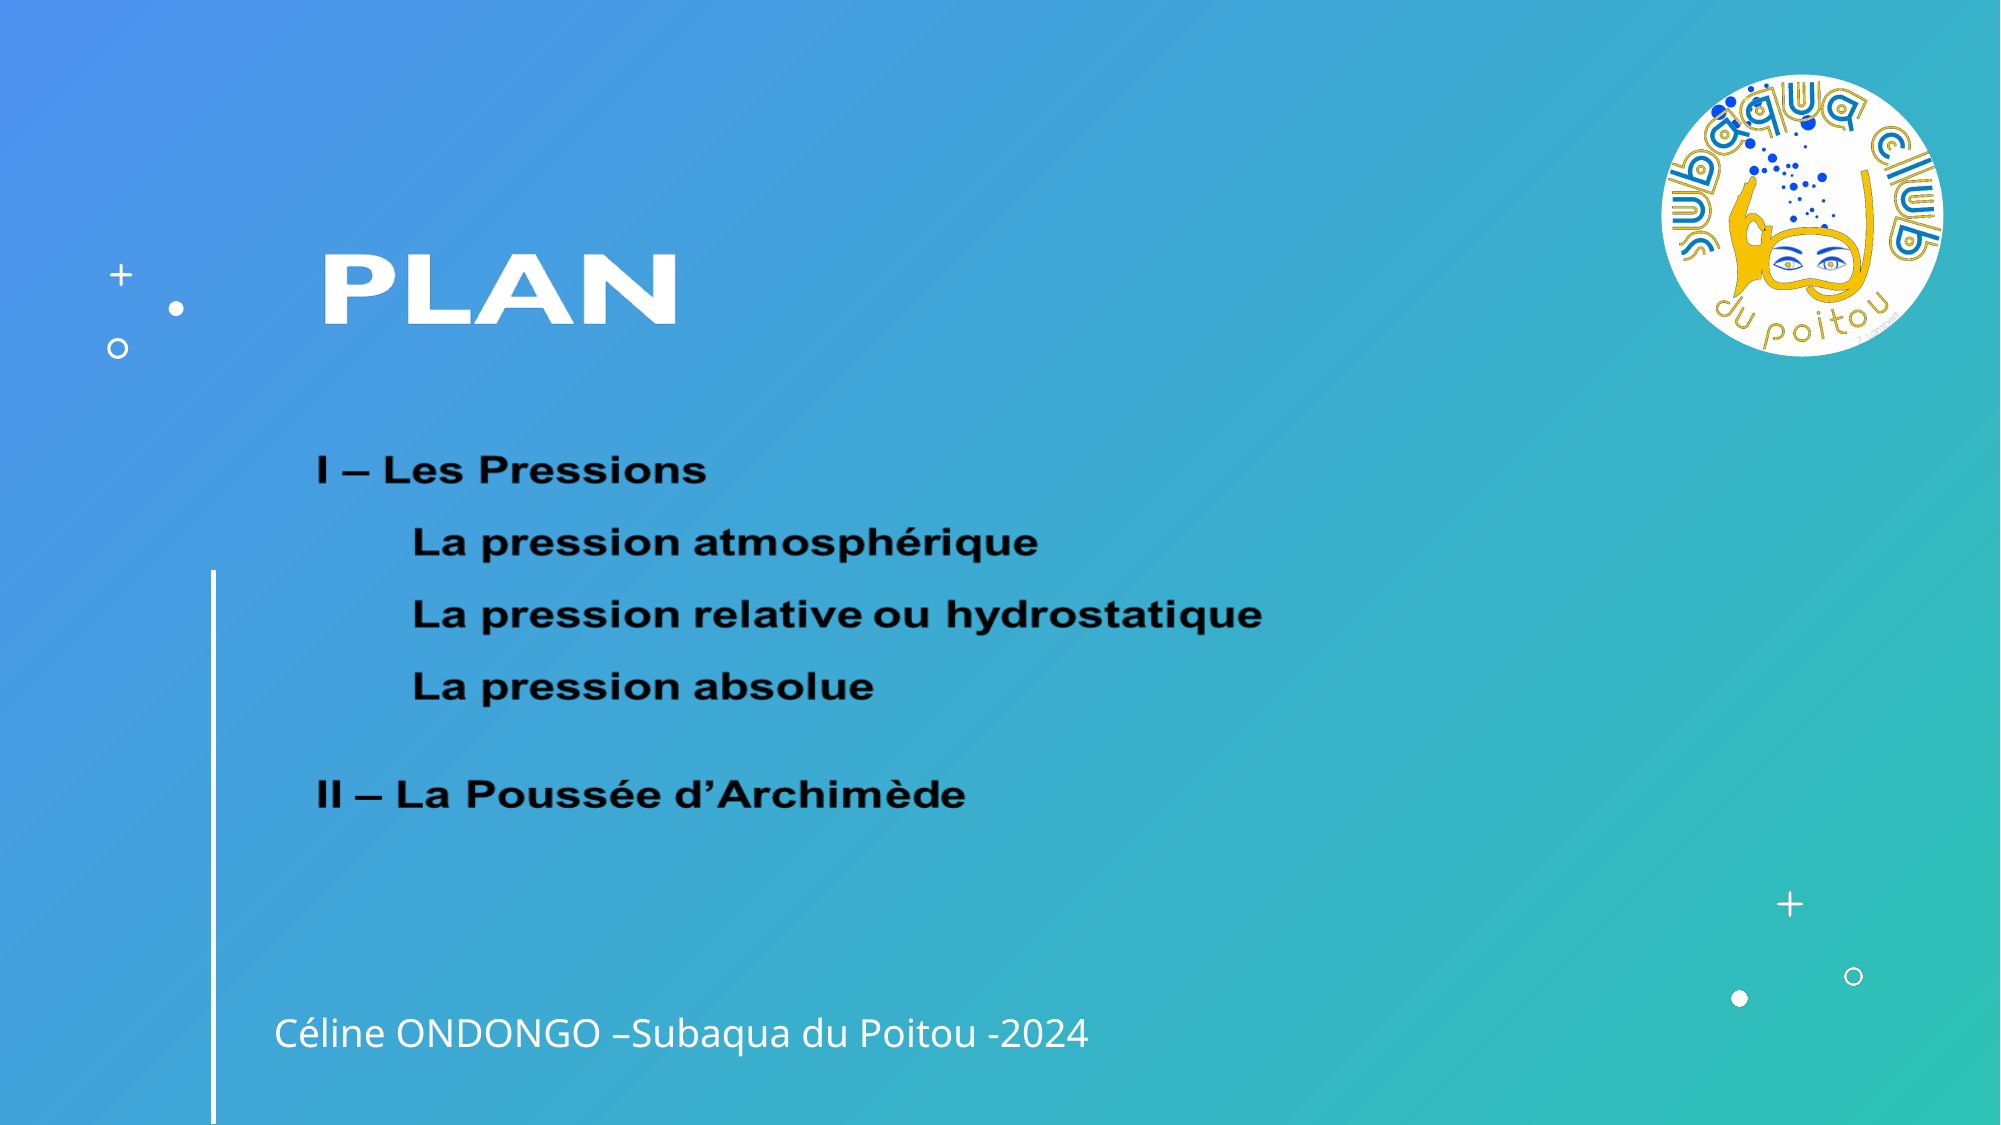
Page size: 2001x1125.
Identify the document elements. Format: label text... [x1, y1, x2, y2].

picture [1731, 990, 1748, 1007]
picture [237, 199, 1494, 926]
picture [1844, 967, 1863, 986]
picture [1777, 891, 1803, 917]
subtitle Céline ONDONGO –Subaqua du Poitou -2024 [258, 1006, 1120, 1104]
text_box [0, 0, 2000, 1125]
